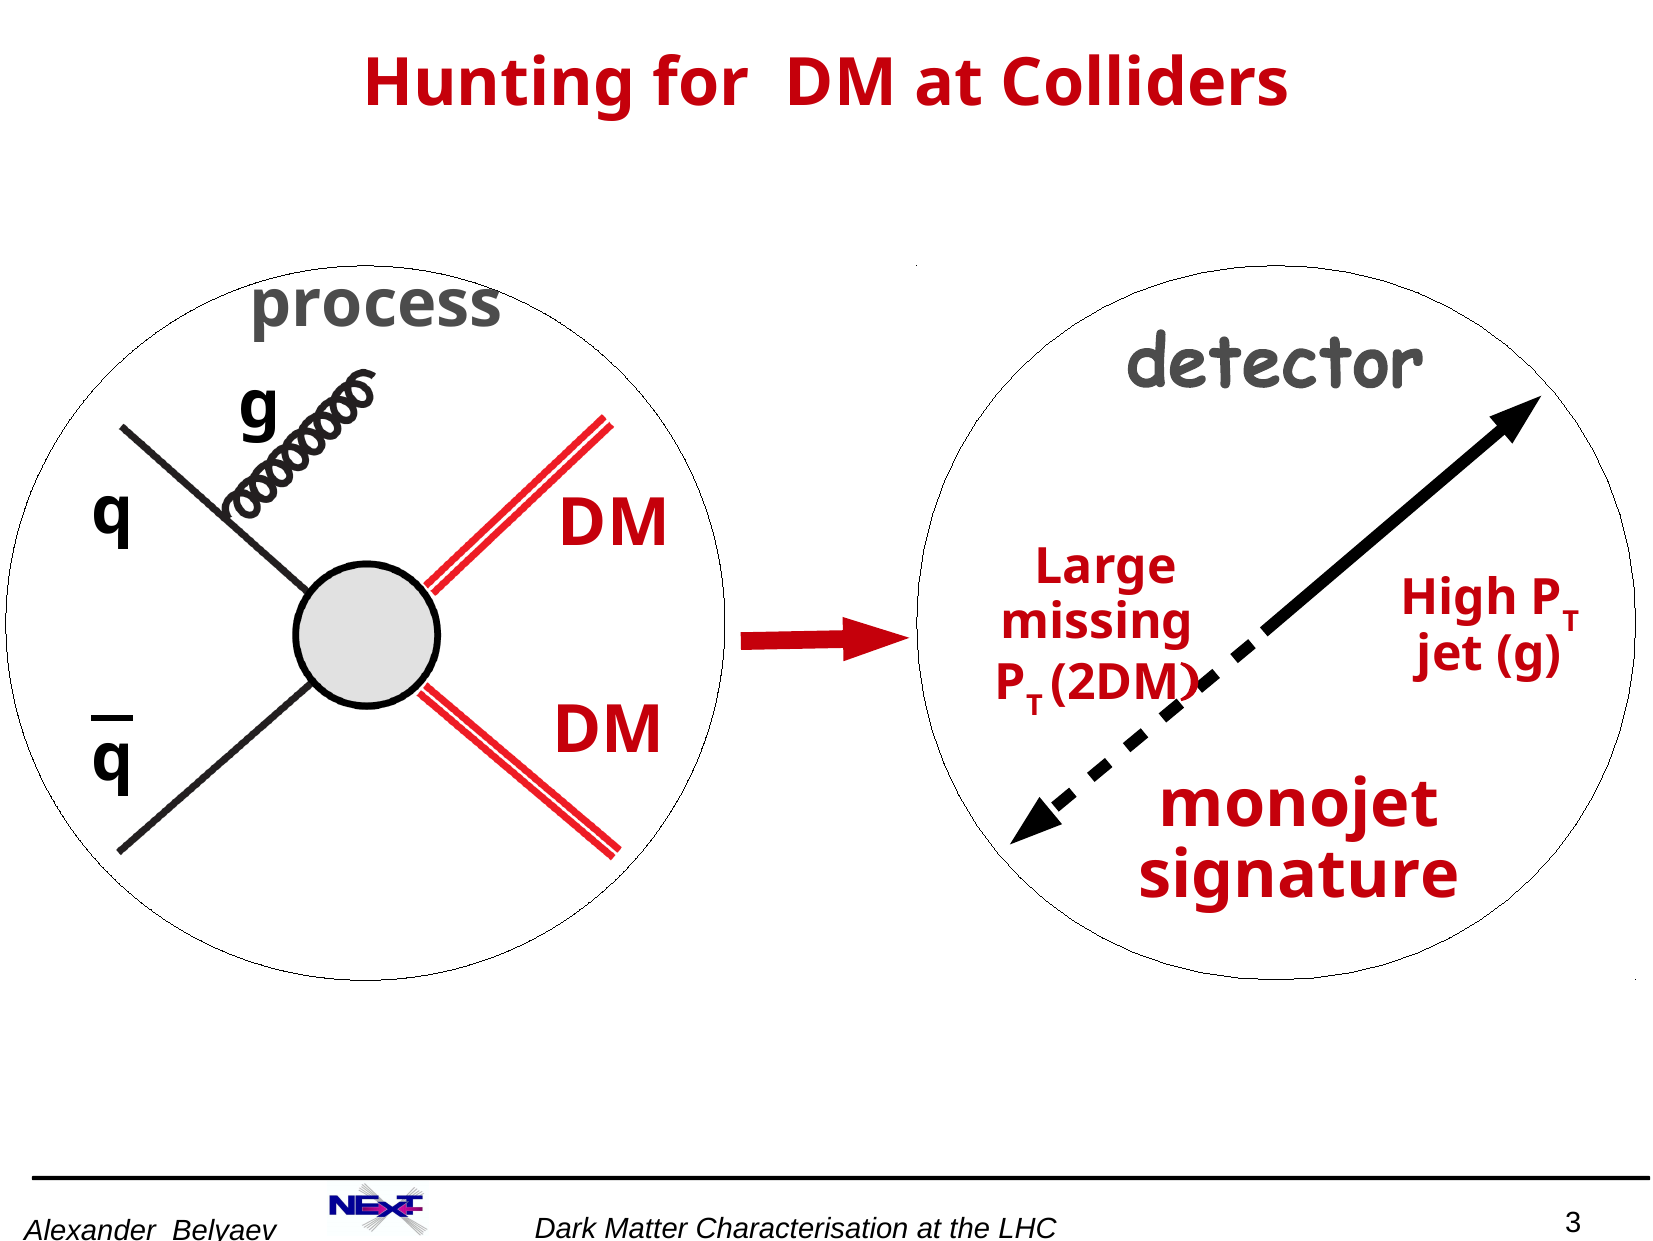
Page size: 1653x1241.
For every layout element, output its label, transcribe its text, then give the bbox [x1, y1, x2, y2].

text_box Large missing PT (2DM) [992, 531, 1202, 721]
text_box q [47, 707, 178, 802]
text_box High PT jet (g) [1384, 555, 1595, 691]
picture [100, 360, 632, 868]
text_box [1209, 336, 1242, 389]
text_box DM [549, 473, 680, 567]
text_box [1353, 349, 1388, 389]
text_box [1127, 329, 1166, 388]
picture [327, 1181, 429, 1236]
title Hunting for DM at Colliders [0, 23, 1653, 137]
text_box [1319, 336, 1352, 389]
text_box [1243, 349, 1280, 388]
text_box [1283, 348, 1317, 389]
text_box DM [543, 673, 674, 780]
text_box q [47, 461, 178, 555]
text_box g [194, 355, 325, 449]
text_box [1392, 348, 1423, 389]
text_box [1169, 349, 1206, 388]
text_box monojet signature [1098, 750, 1501, 916]
text_box process [122, 227, 630, 373]
